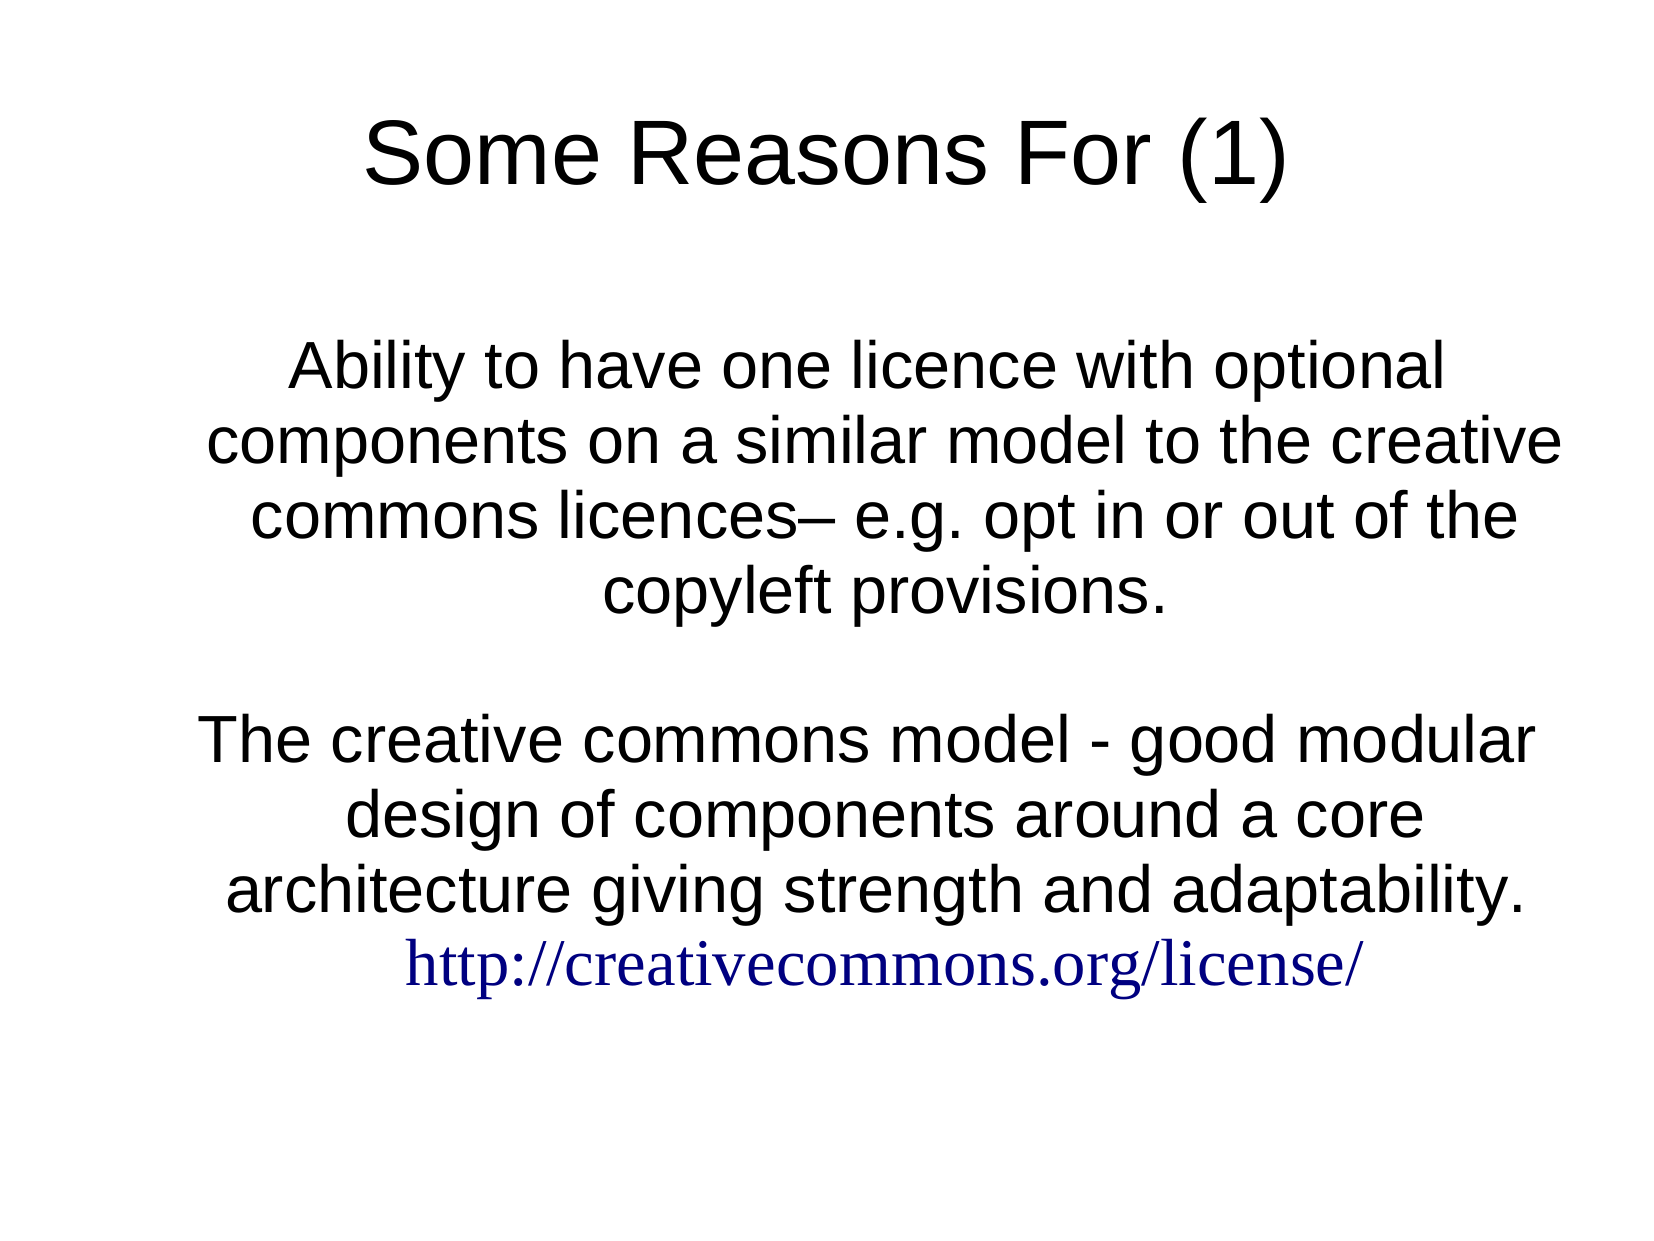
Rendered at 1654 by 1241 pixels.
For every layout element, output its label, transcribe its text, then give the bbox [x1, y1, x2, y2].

title Some Reasons For (1) [82, 49, 1571, 257]
subtitle Ability to have one licence with optional components on a similar model to the creative commons licences– e.g. opt in or out of the copyleft provisions. The creative commons model - good modular design of components around a core architecture giving strength and adaptability. http://creativecommons.org/license/ [106, 236, 1595, 1093]
